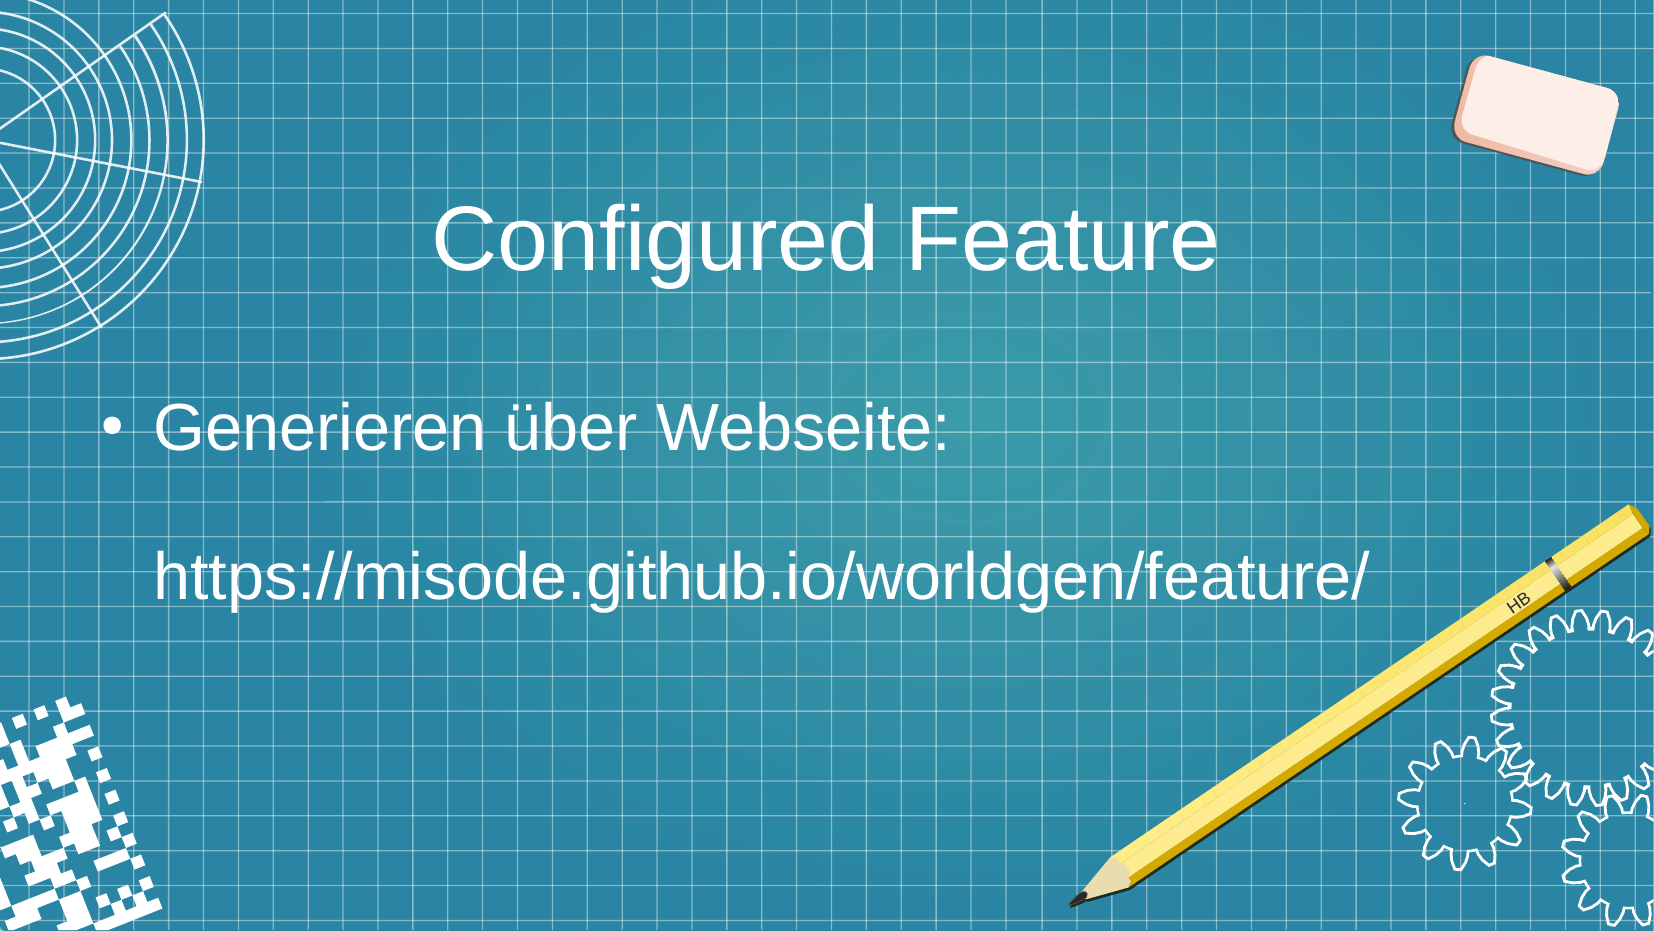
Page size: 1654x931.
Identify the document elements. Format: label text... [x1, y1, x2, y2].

title Configured Feature [82, 132, 1571, 346]
list Generieren über Webseite: https://misode.github.io/worldgen/feature/ [82, 389, 1571, 842]
